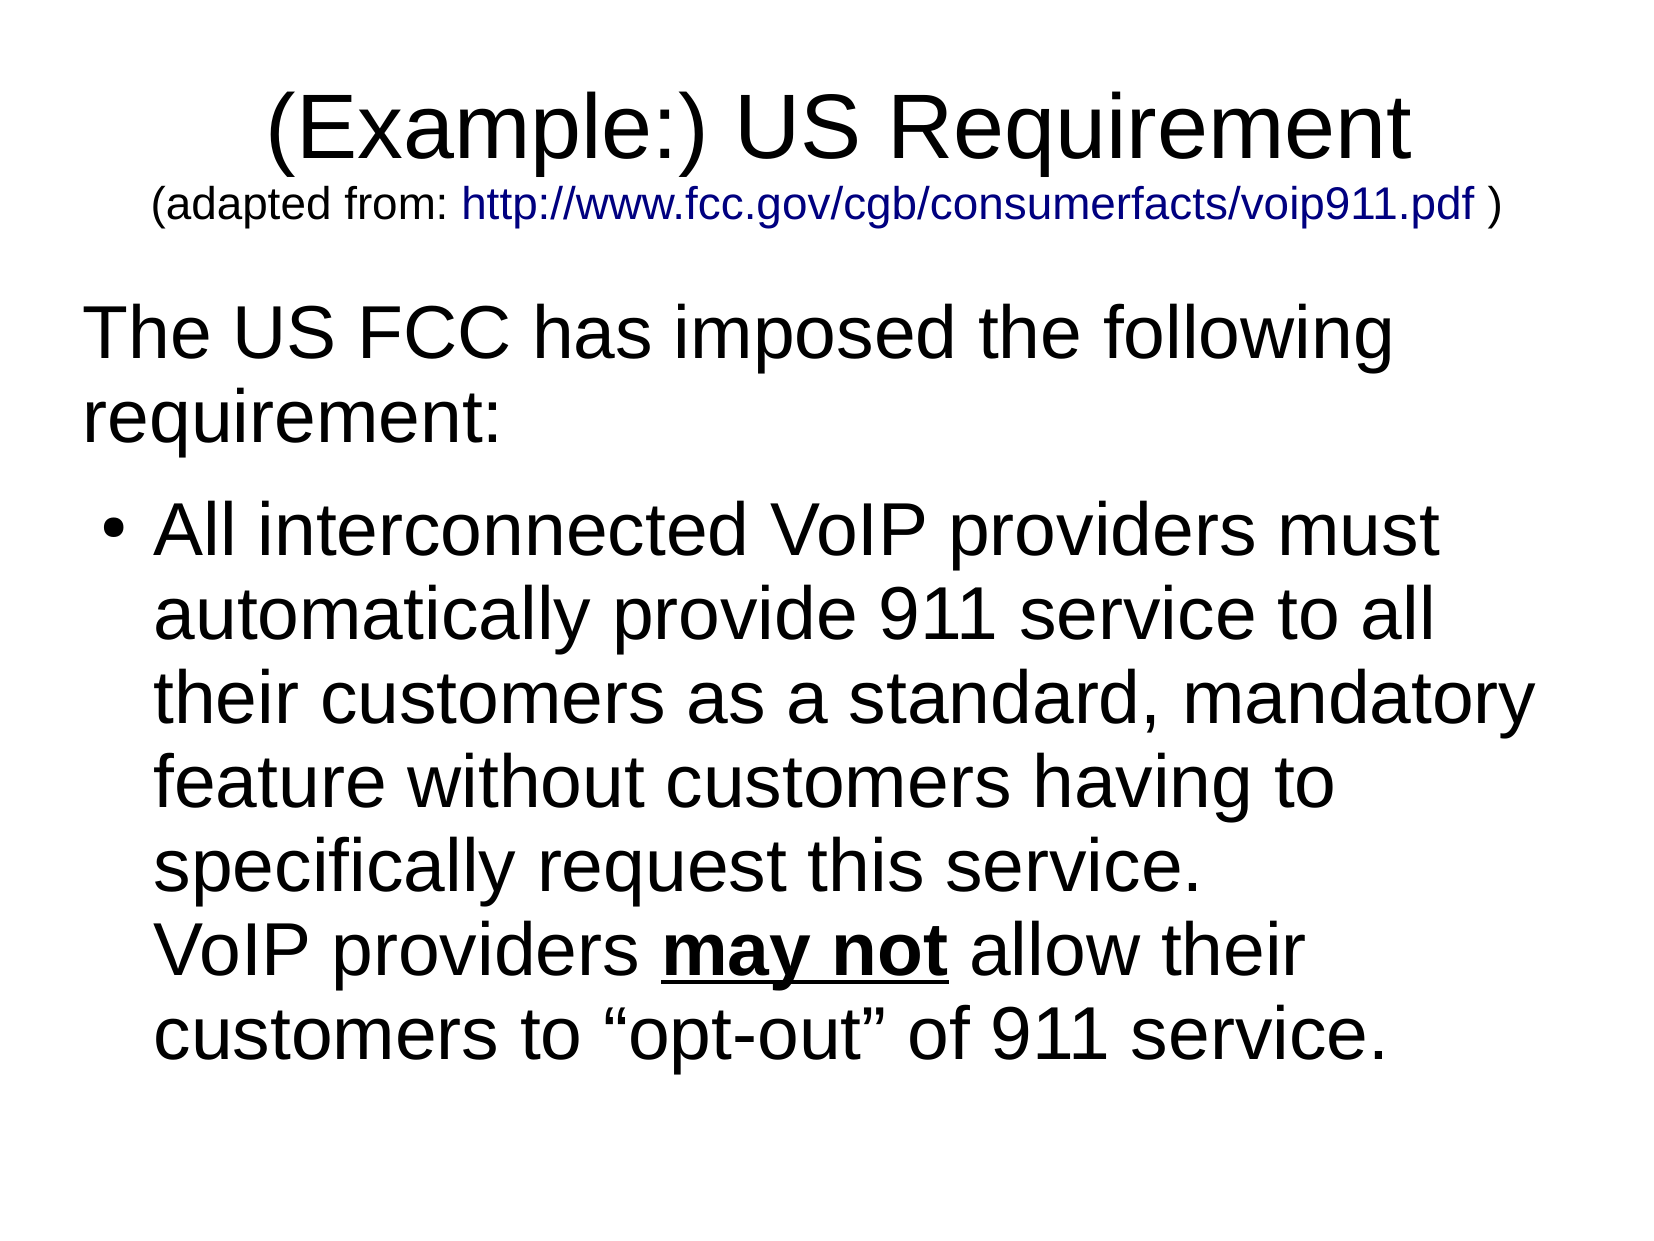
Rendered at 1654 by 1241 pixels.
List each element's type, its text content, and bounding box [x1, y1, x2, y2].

title (Example:) US Requirement (adapted from: http://www.fcc.gov/cgb/consumerfacts/voip911.pdf ) [82, 56, 1571, 250]
list The US FCC has imposed the following requirement: All interconnected VoIP providers must automatically provide 911 service to all their customers as a standard, mandatory feature without customers having to specifically request this service. VoIP providers may not allow their customers to “opt-out” of 911 service. [82, 290, 1571, 1094]
